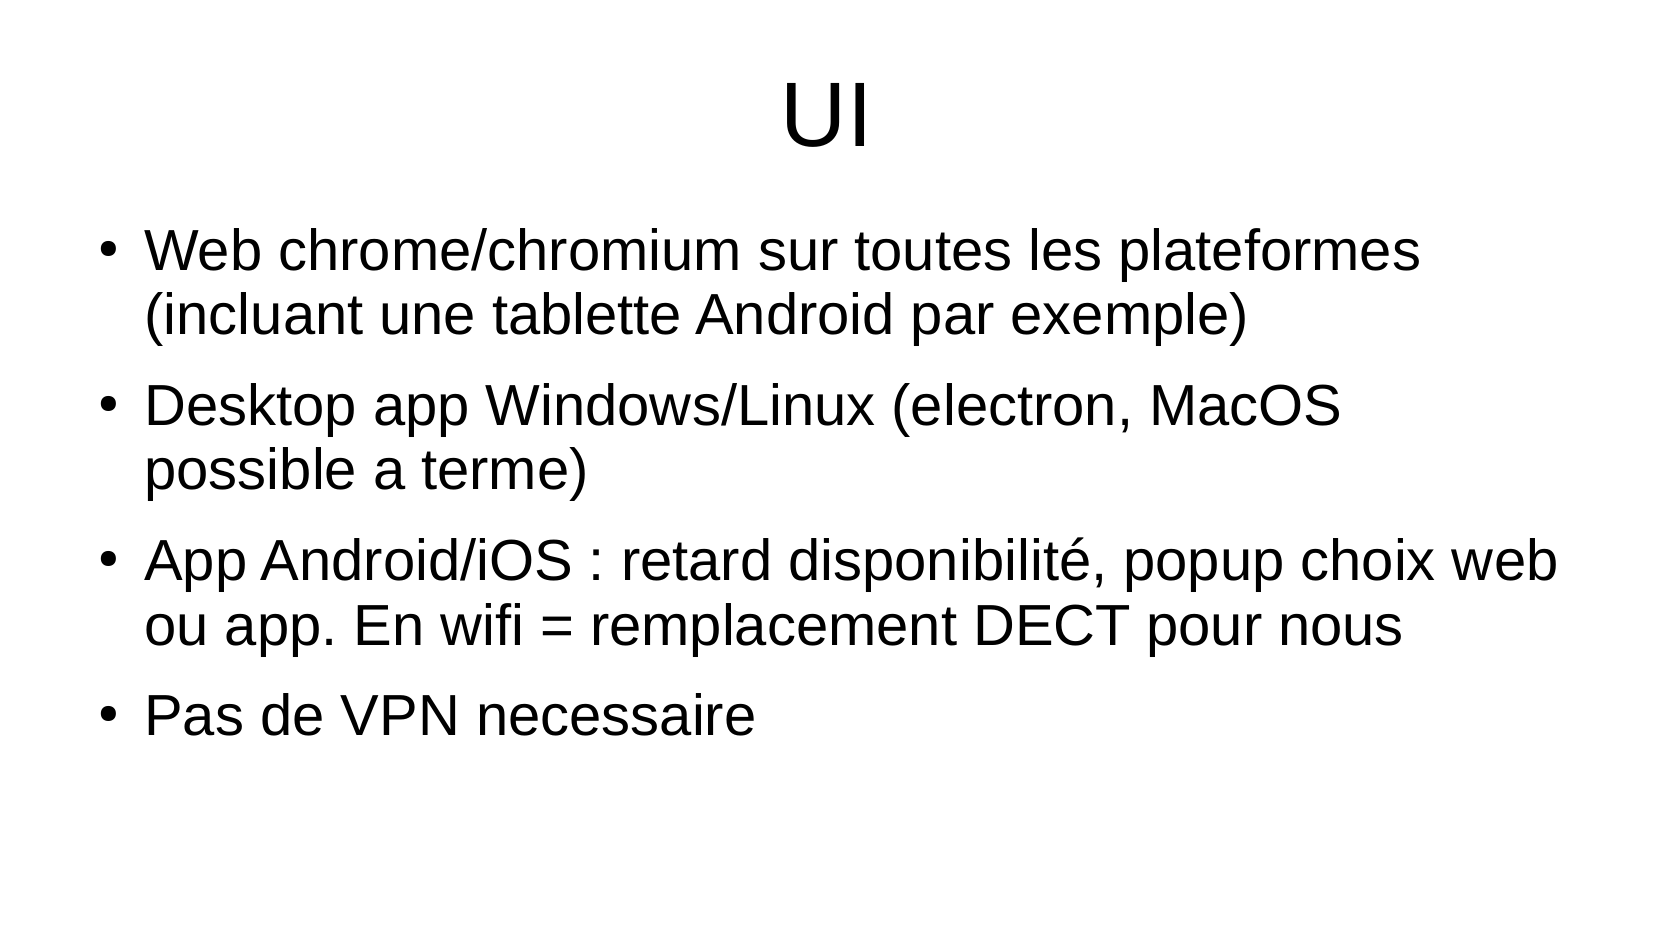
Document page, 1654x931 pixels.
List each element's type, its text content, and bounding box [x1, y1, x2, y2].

list Web chrome/chromium sur toutes les plateformes (incluant une tablette Android par exemple) Desktop app Windows/Linux (electron, MacOS possible a terme) App Android/iOS : retard disponibilité, popup choix web ou app. En wifi = remplacement DECT pour nous Pas de VPN necessaire [82, 217, 1571, 758]
title UI [82, 37, 1571, 193]
